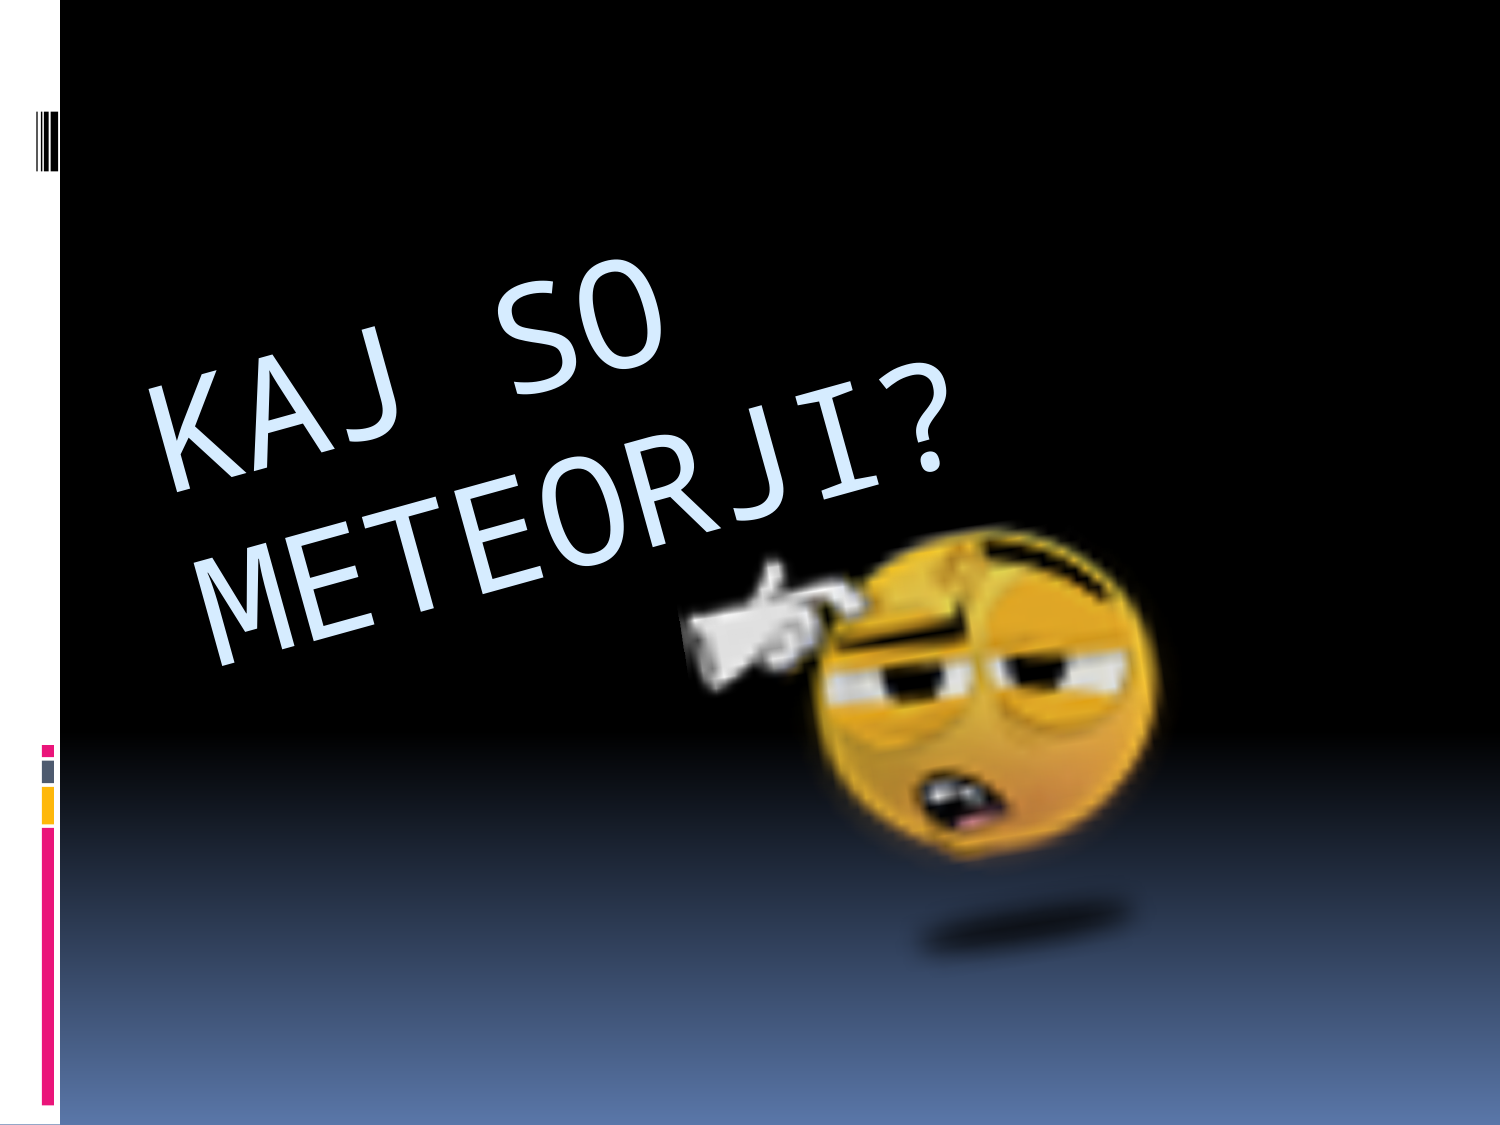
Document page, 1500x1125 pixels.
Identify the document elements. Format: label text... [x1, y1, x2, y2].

title KAJ SO METEORJI? [110, 10, 1421, 695]
picture [669, 478, 1241, 1016]
